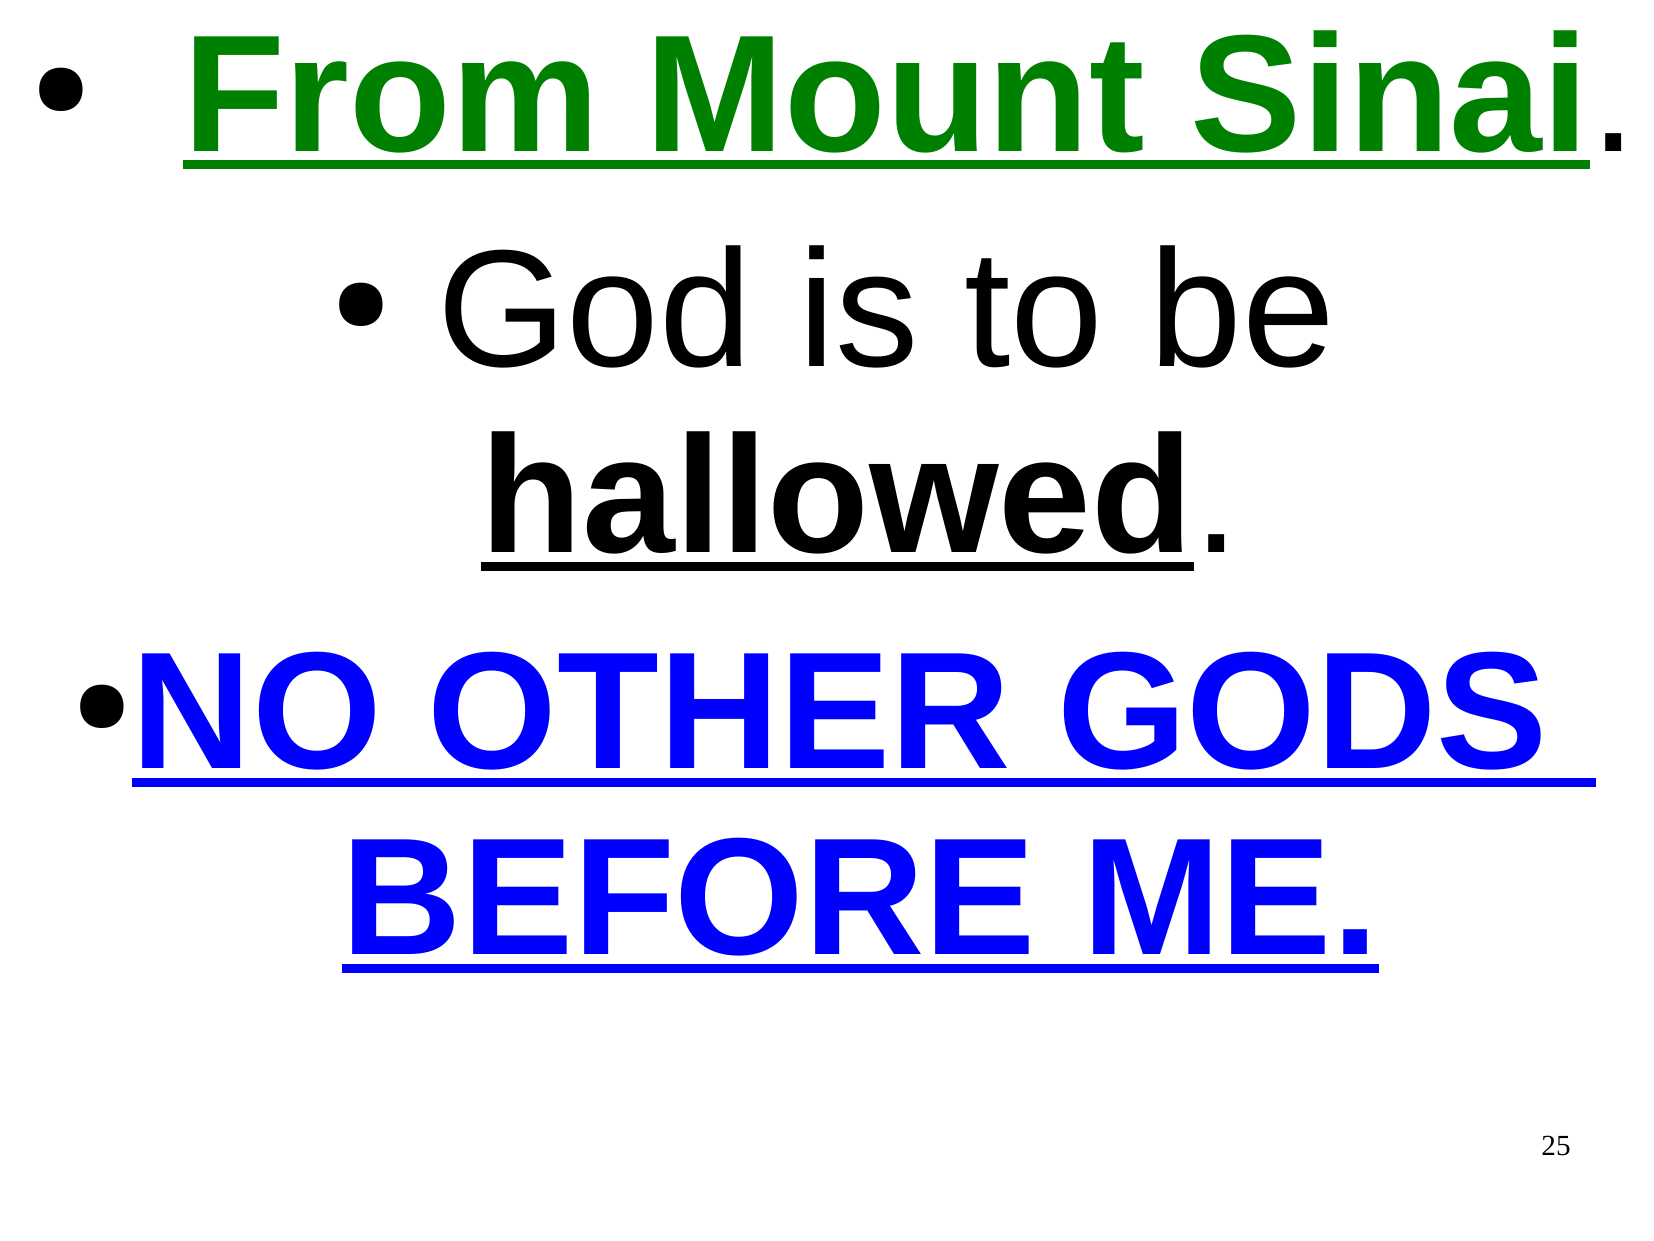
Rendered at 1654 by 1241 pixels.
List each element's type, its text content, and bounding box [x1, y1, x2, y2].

list From Mount Sinai. God is to be hallowed. NO OTHER GODS BEFORE ME. [0, 0, 1651, 1238]
